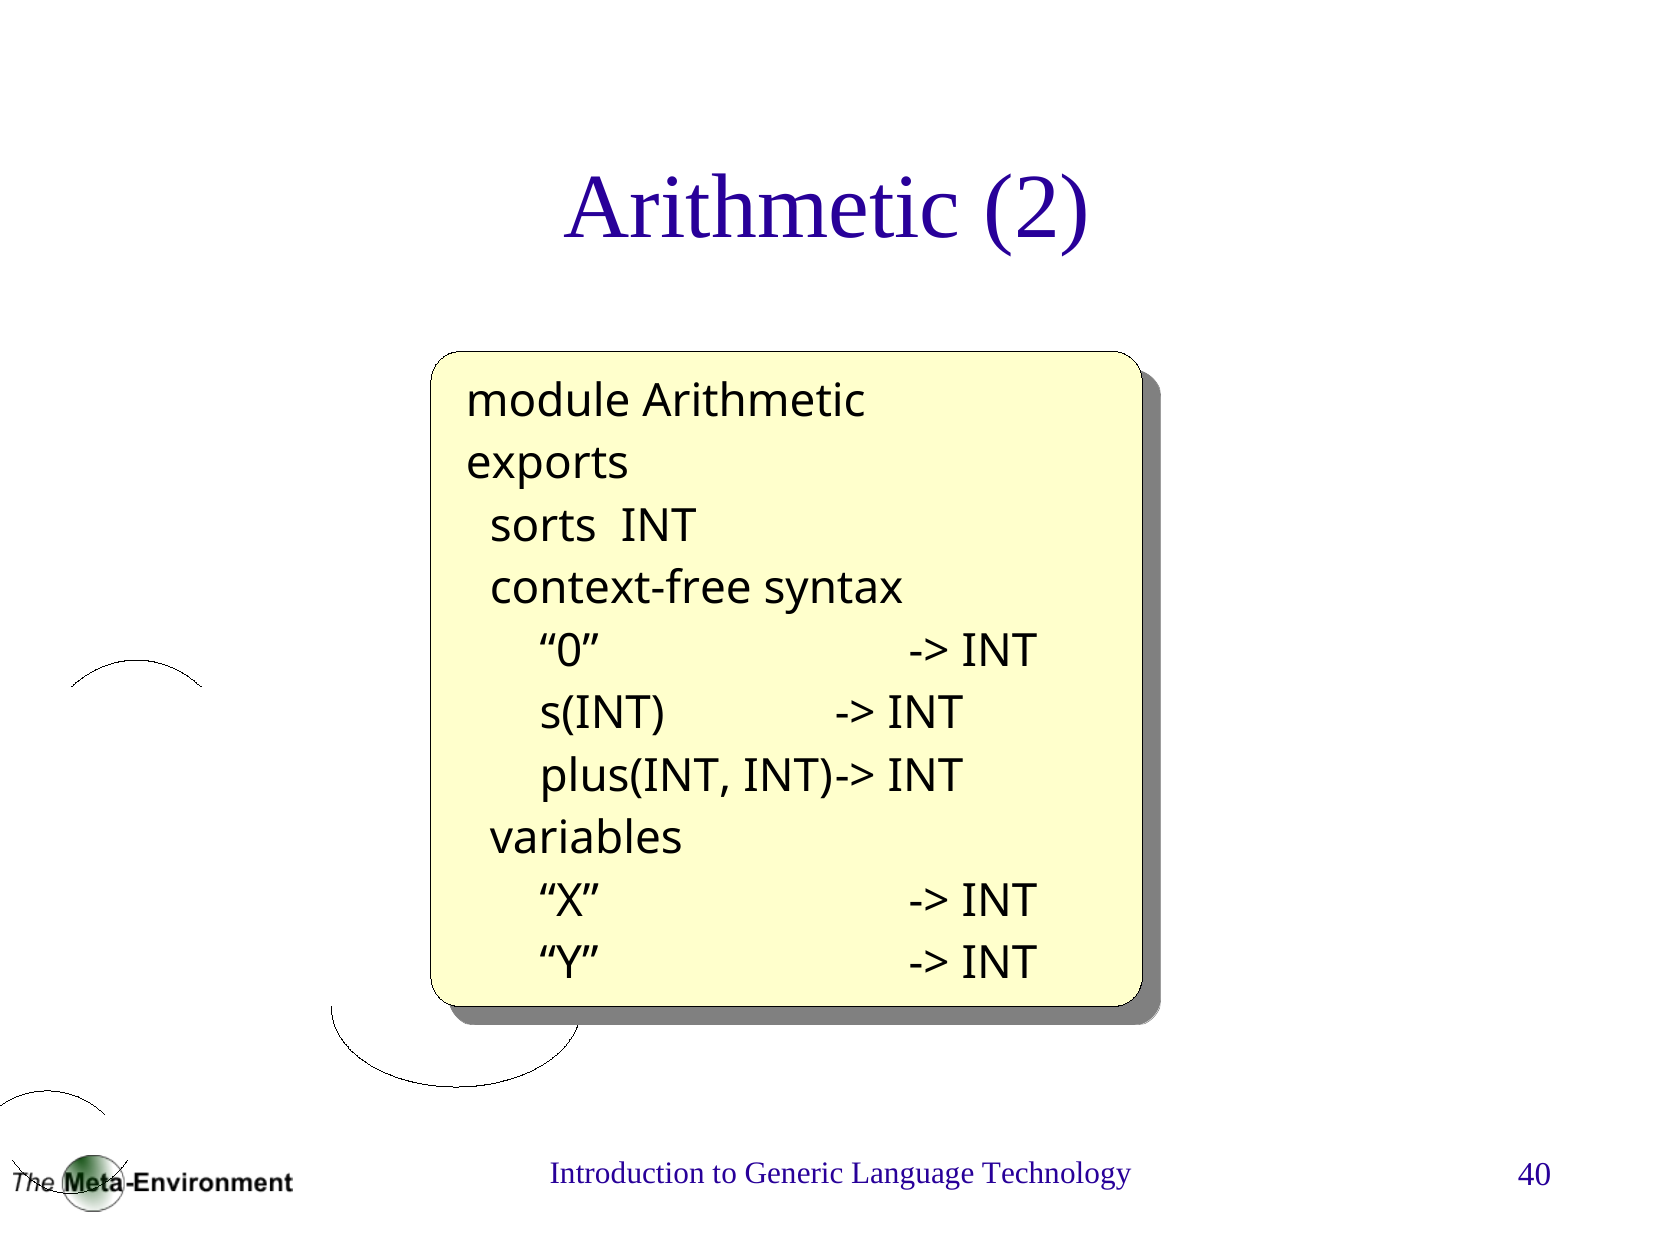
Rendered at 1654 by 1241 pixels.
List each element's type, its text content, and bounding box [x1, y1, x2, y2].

text_box module Arithmetic exports sorts INT context-free syntax “0” -> INT s(INT) -> INT plus(INT, INT) -> INT variables “X” -> INT “Y” -> INT [465, 366, 1368, 1072]
picture [13, 1155, 293, 1212]
text_box [430, 351, 1139, 1007]
title Arithmetic (2) [121, 102, 1534, 311]
